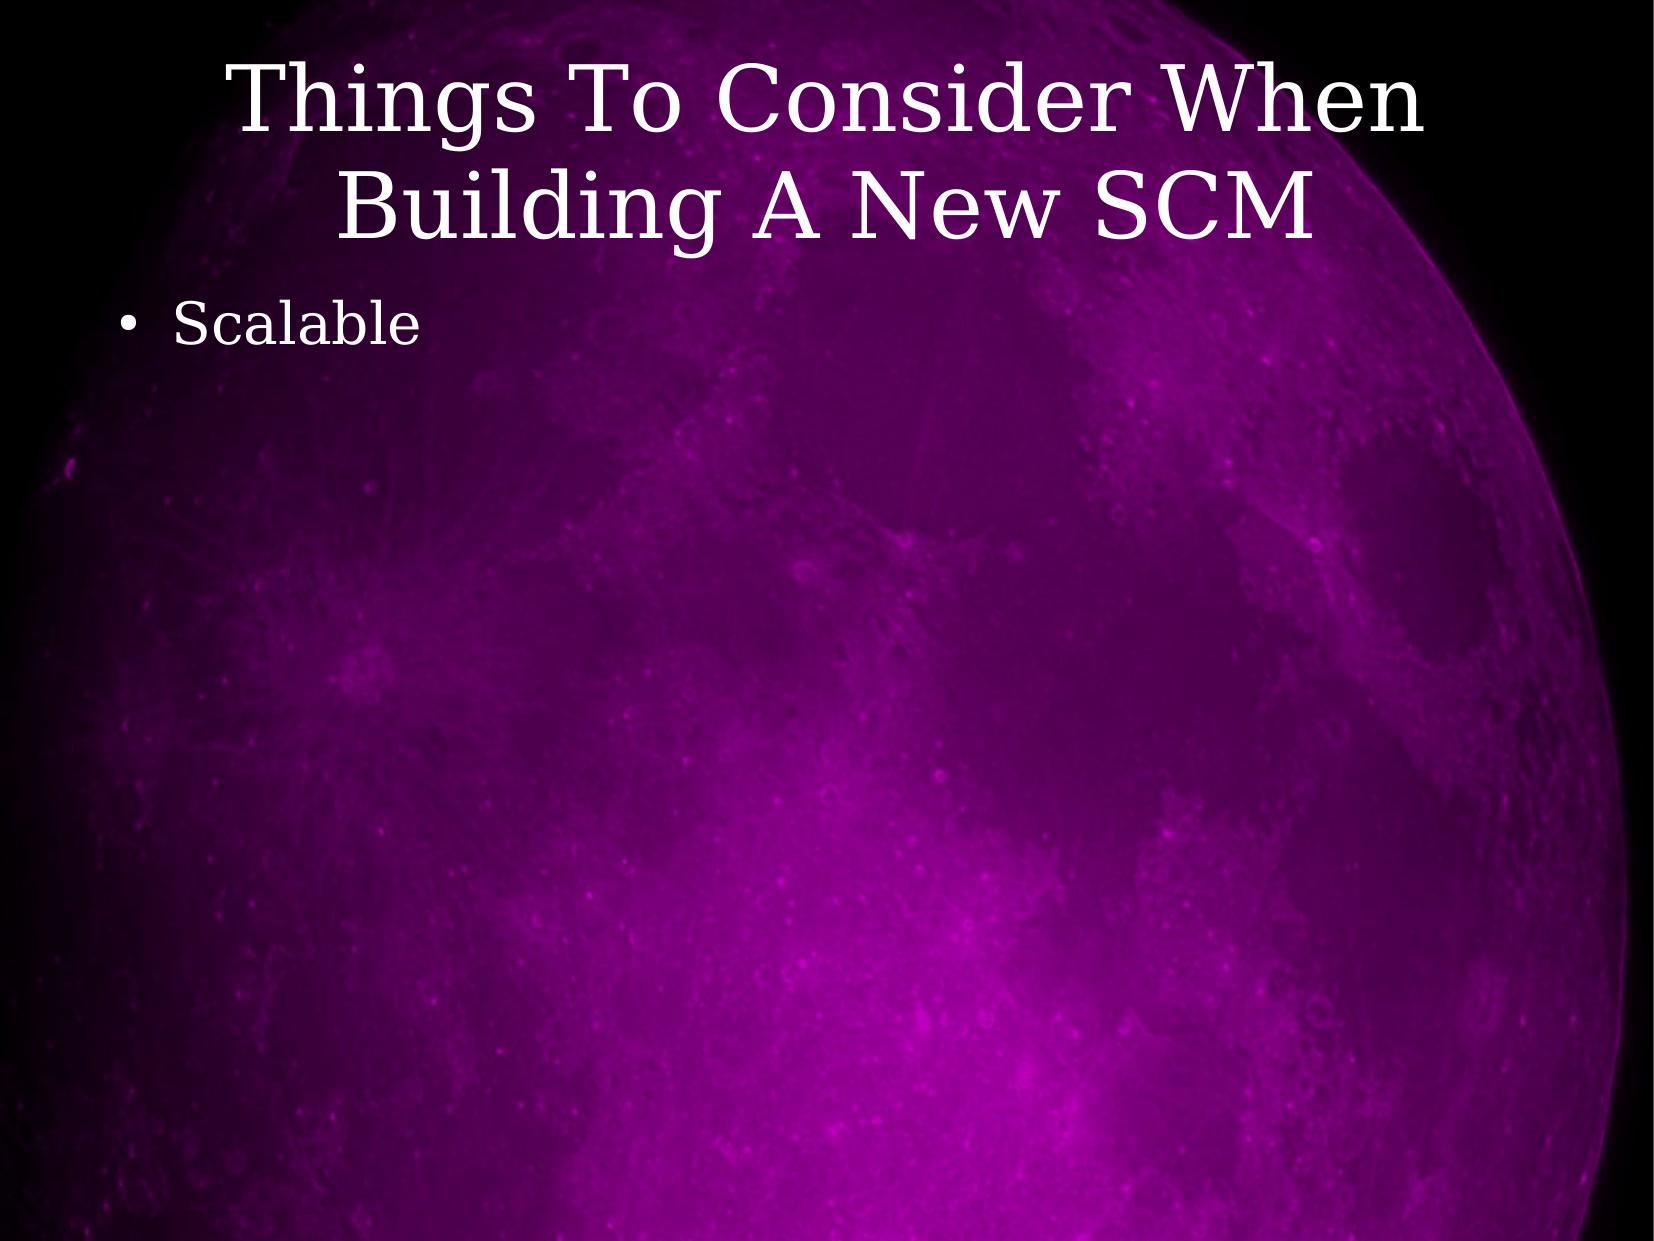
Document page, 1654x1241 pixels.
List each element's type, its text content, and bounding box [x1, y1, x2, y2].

title Things To Consider When Building A New SCM [82, 45, 1571, 261]
list Scalable [82, 290, 1571, 1109]
picture [0, 0, 1654, 1241]
